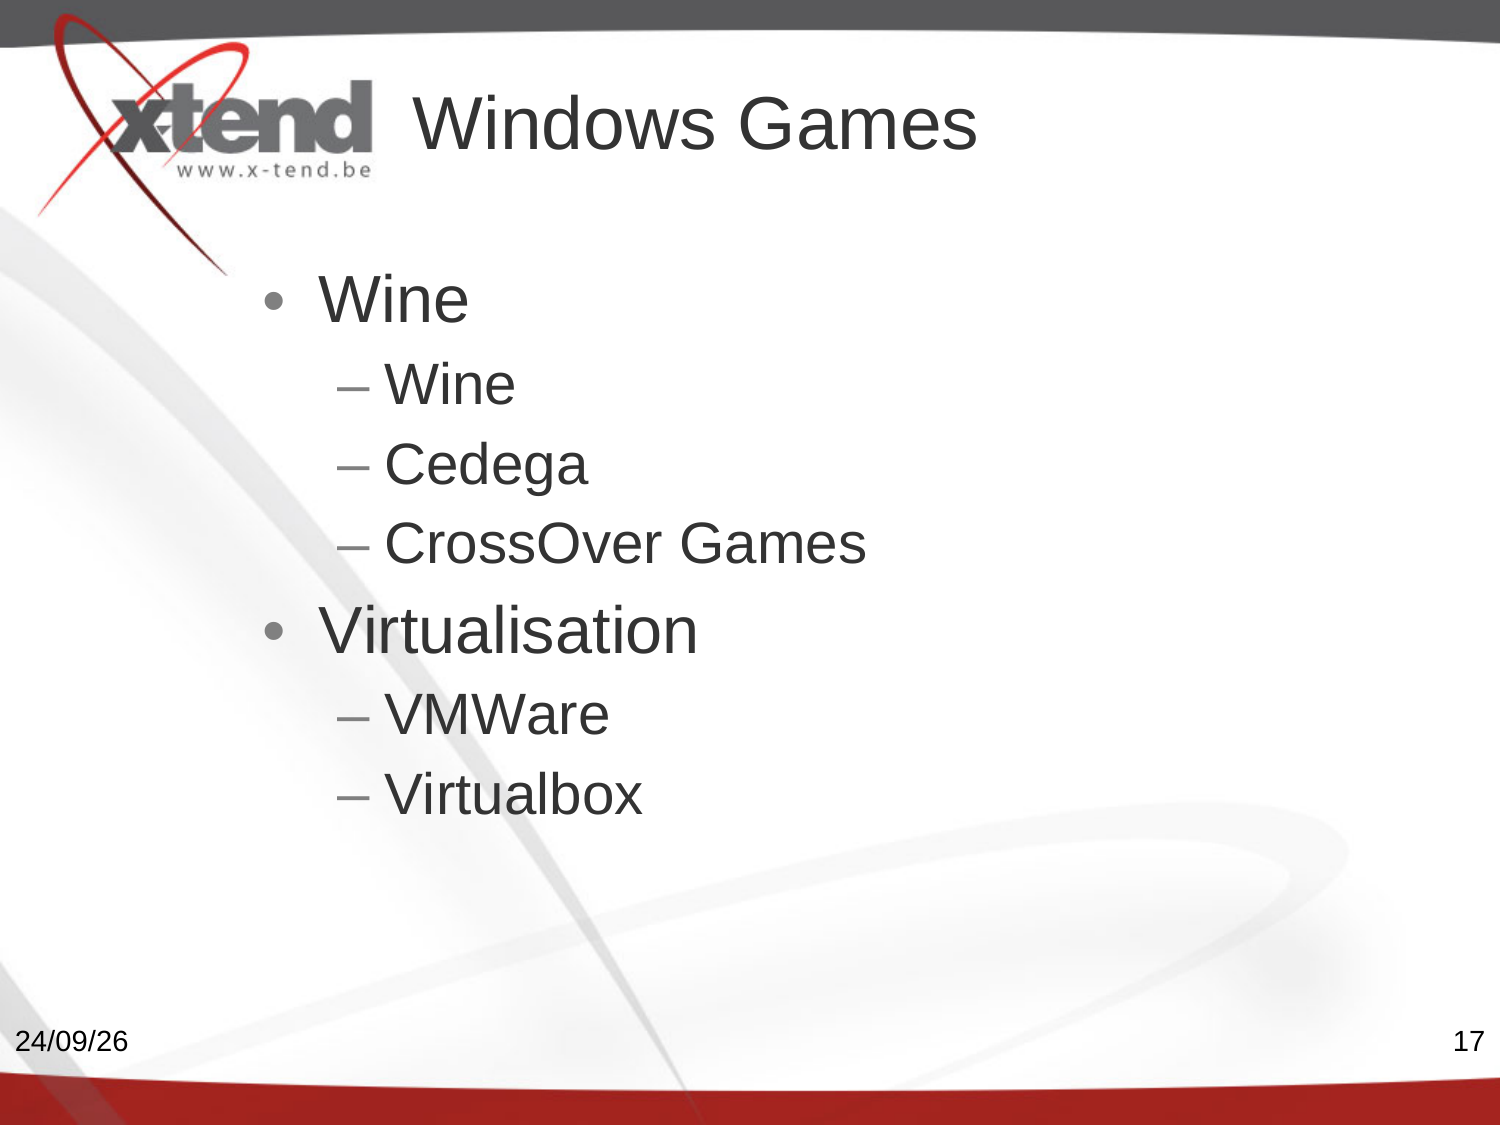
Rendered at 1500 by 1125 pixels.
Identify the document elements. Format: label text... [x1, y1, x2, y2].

title Windows Games [412, 29, 1477, 218]
picture [0, 0, 1500, 1125]
list Wine Wine Cedega CrossOver Games Virtualisation VMWare Virtualbox [262, 262, 1214, 1019]
